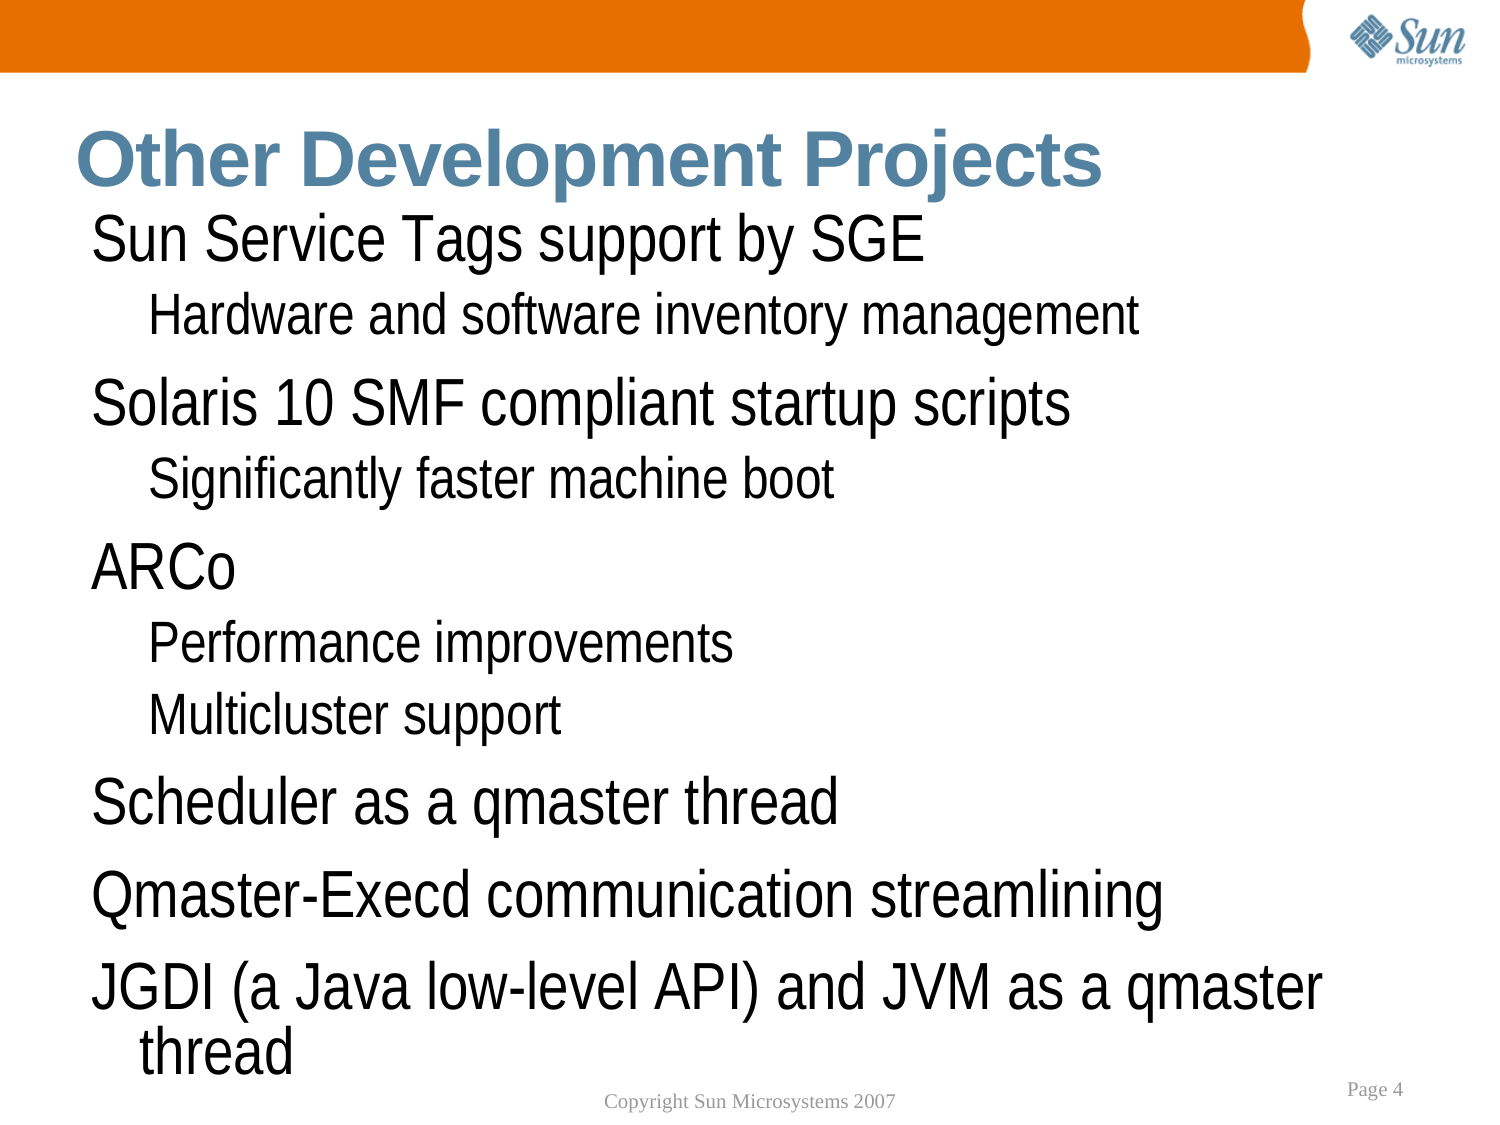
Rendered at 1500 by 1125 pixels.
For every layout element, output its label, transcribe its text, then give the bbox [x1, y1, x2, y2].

list Sun Service Tags support by SGE Hardware and software inventory management Solaris 10 SMF compliant startup scripts Significantly faster machine boot ARCo Performance improvements Multicluster support Scheduler as a qmaster thread Qmaster-Execd communication streamlining JGDI (a Java low-level API) and JVM as a qmaster thread [72, 209, 1422, 1089]
picture [0, 0, 1500, 75]
title Other Development Projects [75, 122, 1438, 228]
